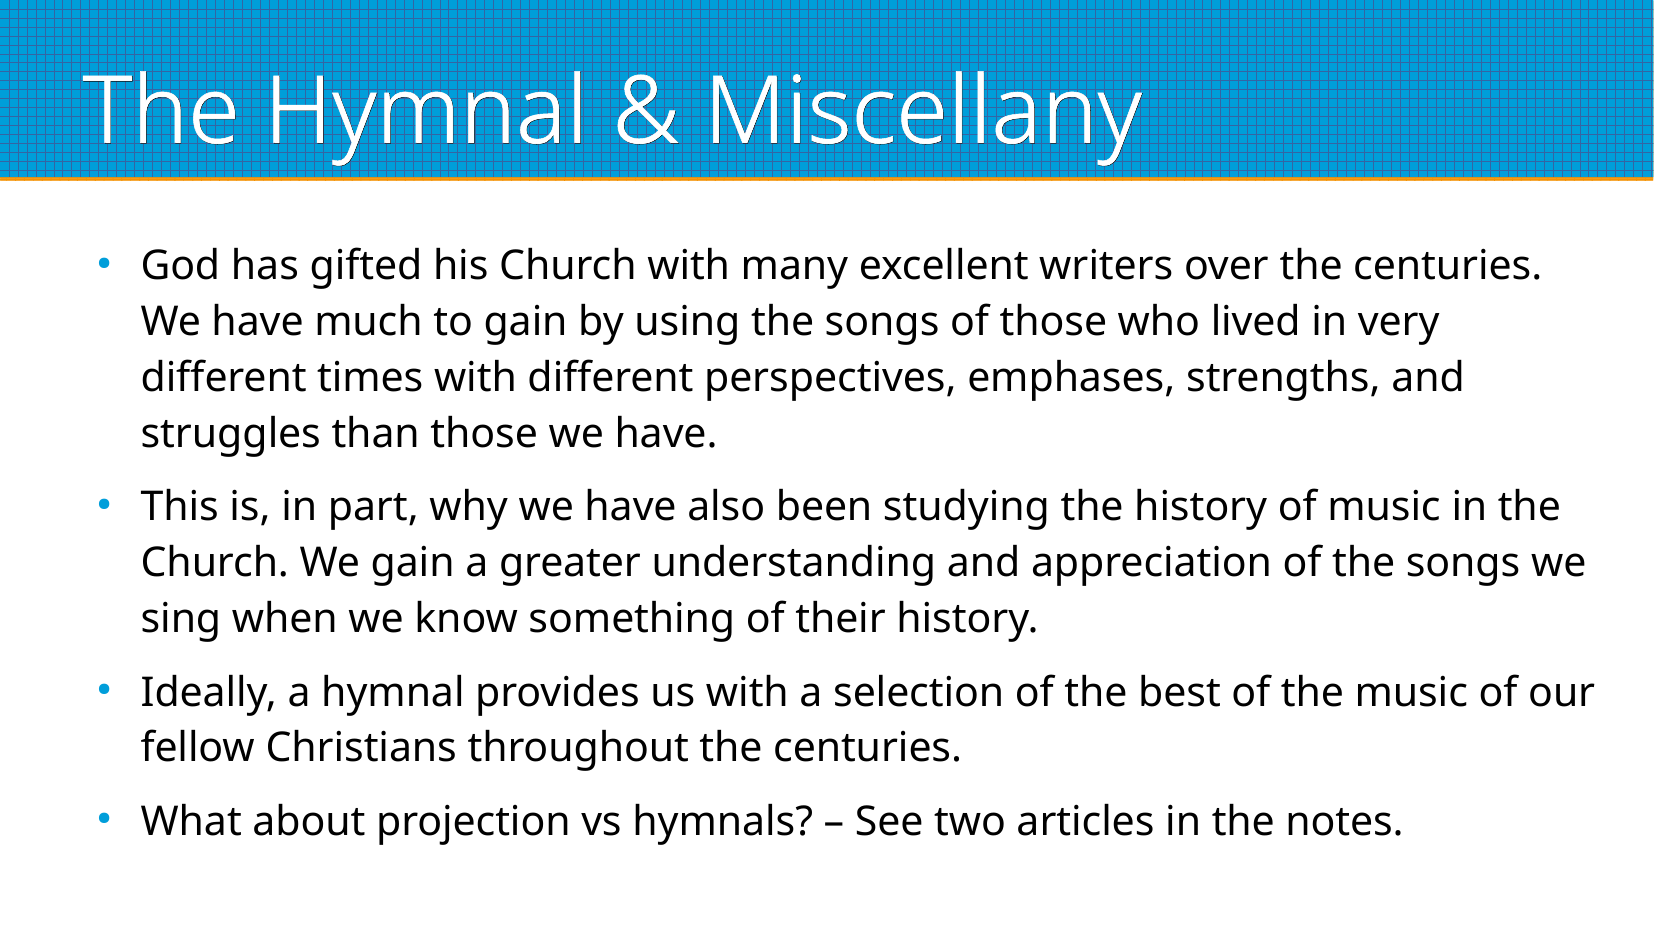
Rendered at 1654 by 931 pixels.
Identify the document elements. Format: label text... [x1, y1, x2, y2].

title The Hymnal & Miscellany [82, 14, 1571, 171]
list God has gifted his Church with many excellent writers over the centuries. We have much to gain by using the songs of those who lived in very different times with different perspectives, emphases, strengths, and struggles than those we have. This is, in part, why we have also been studying the history of music in the Church. We gain a greater understanding and appreciation of the songs we sing when we know something of their history. Ideally, a hymnal provides us with a selection of the best of the music of our fellow Christians throughout the centuries. What about projection vs hymnals? – See two articles in the notes. [82, 236, 1613, 863]
